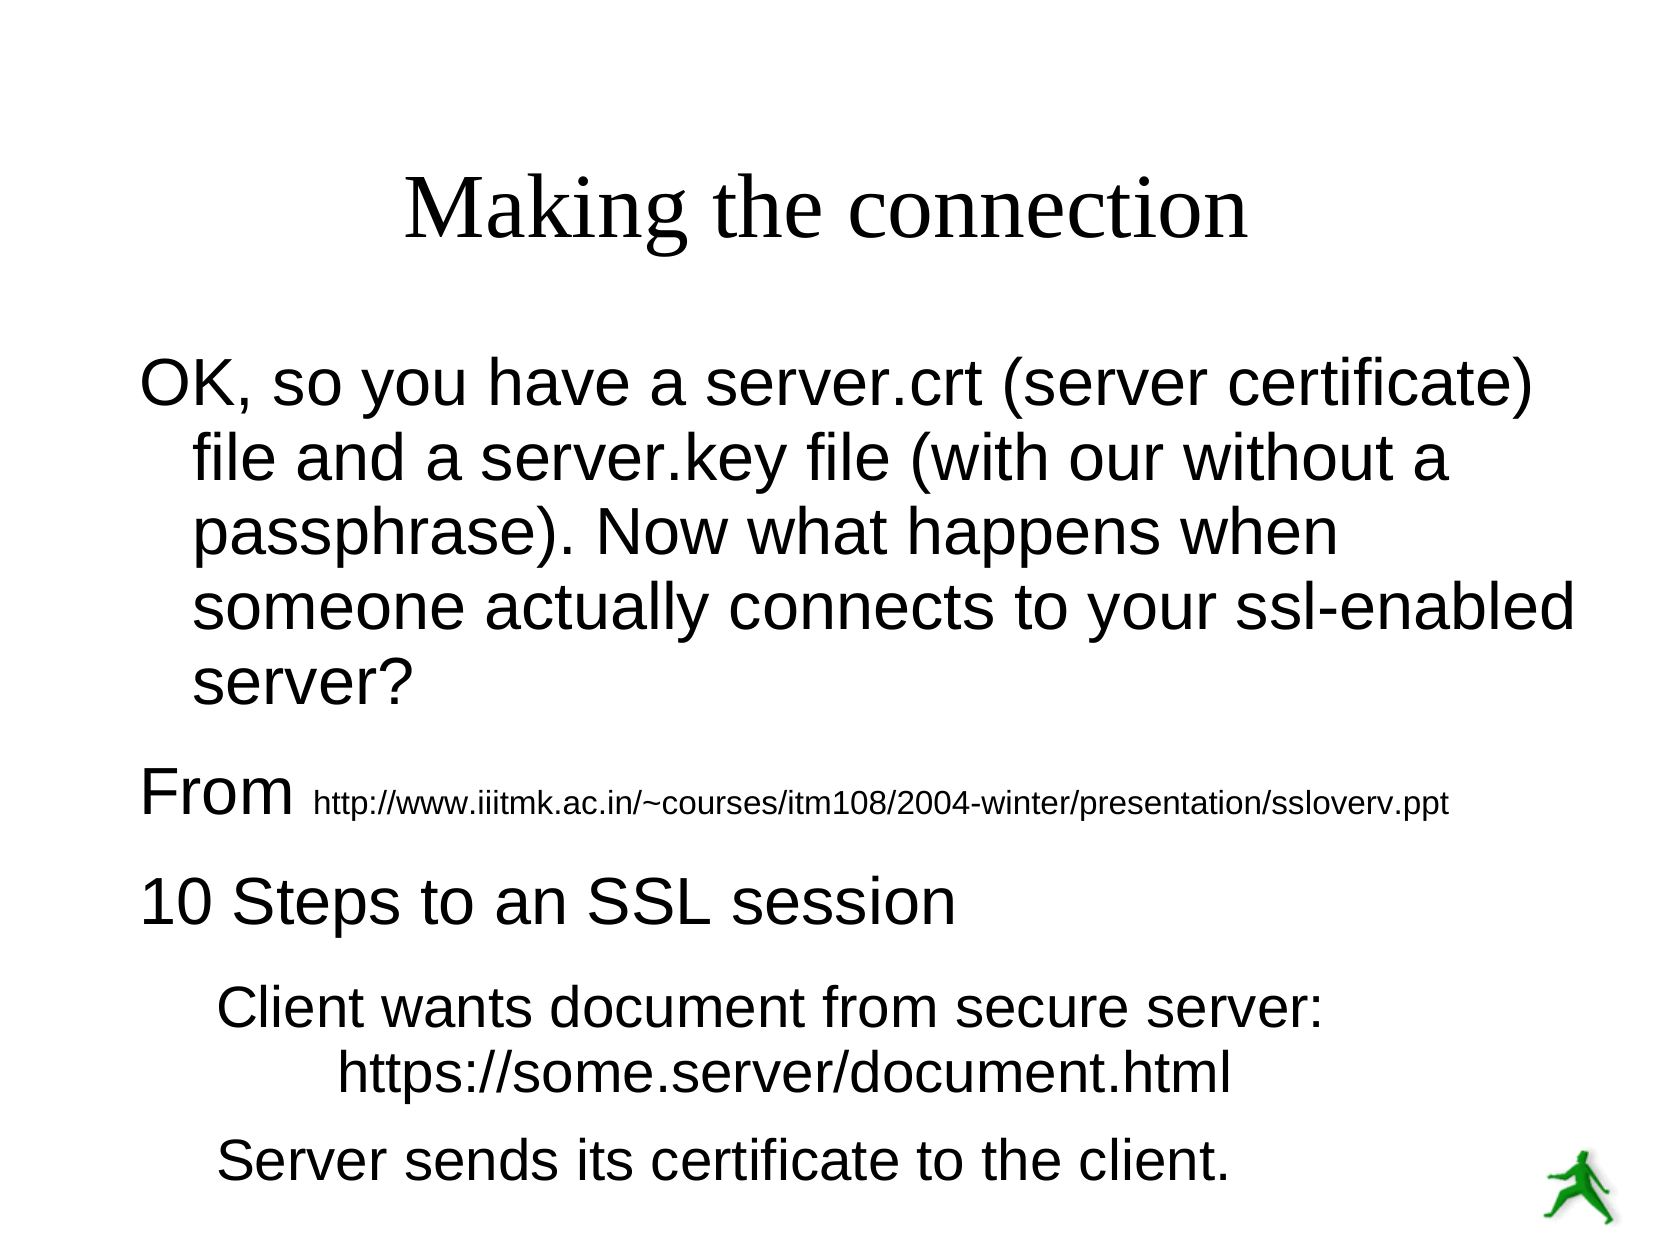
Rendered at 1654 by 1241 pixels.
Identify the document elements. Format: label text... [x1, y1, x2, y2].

title Making the connection [121, 102, 1534, 311]
picture [1541, 1135, 1634, 1227]
list OK, so you have a server.crt (server certificate) file and a server.key file (with our without a passphrase). Now what happens when someone actually connects to your ssl-enabled server? From http://www.iiitmk.ac.in/~courses/itm108/2004-winter/presentation/ssloverv.ppt 10 Steps to an SSL session Client wants document from secure server: https://some.server/document.html Server sends its certificate to the client. [121, 344, 1582, 1211]
